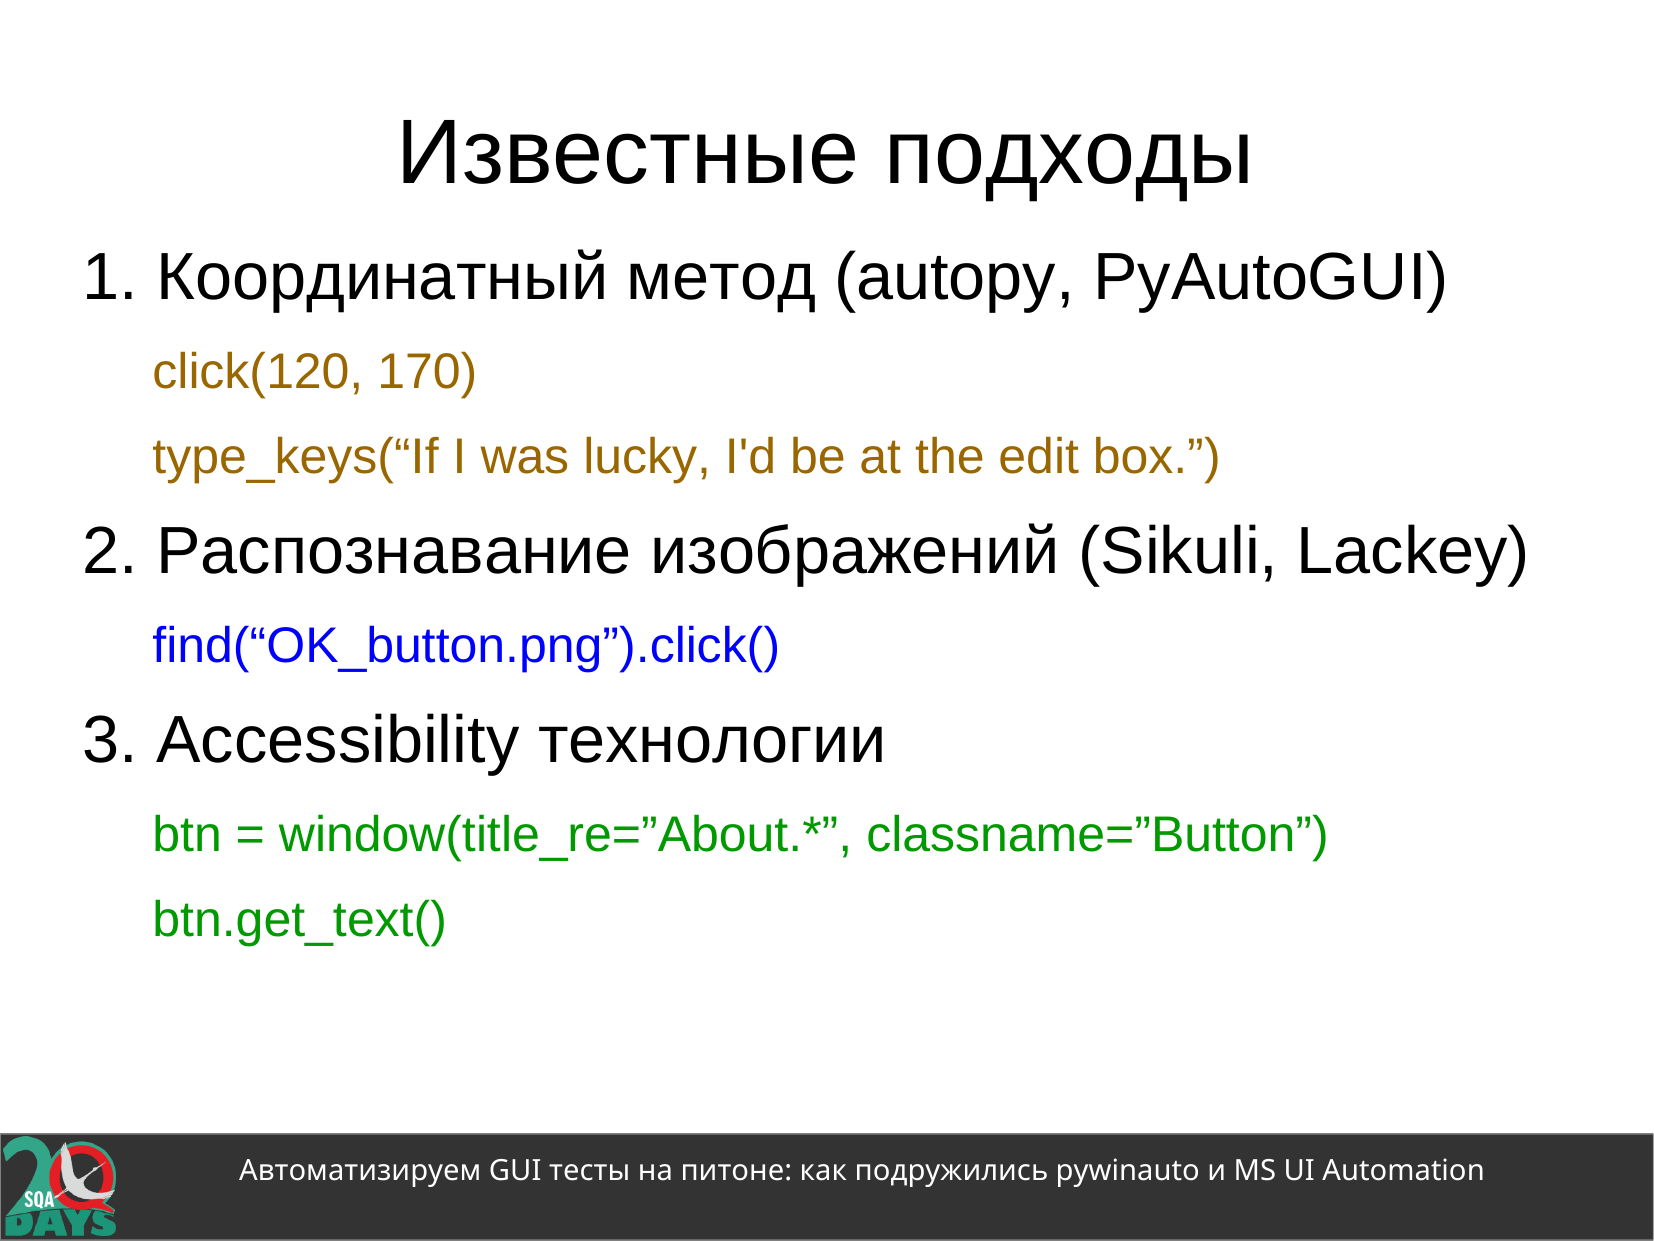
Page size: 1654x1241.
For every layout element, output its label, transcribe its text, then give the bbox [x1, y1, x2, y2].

picture [3, 1136, 116, 1236]
title Известные подходы [82, 49, 1571, 240]
text_box [0, 1133, 1654, 1241]
text_box Автоматизируем GUI тесты на питоне: как подружились pywinauto и MS UI Automation [224, 1145, 1607, 1229]
subtitle 1. Координатный метод (autopy, PyAutoGUI) click(120, 170) type_keys(“If I was lucky, I'd be at the edit box.”) 2. Распознавание изображений (Sikuli, Lackey) find(“OK_button.png”).click() 3. Accessibility технологии btn = window(title_re=”About.*”, classname=”Button”) btn.get_text() [82, 240, 1571, 1059]
